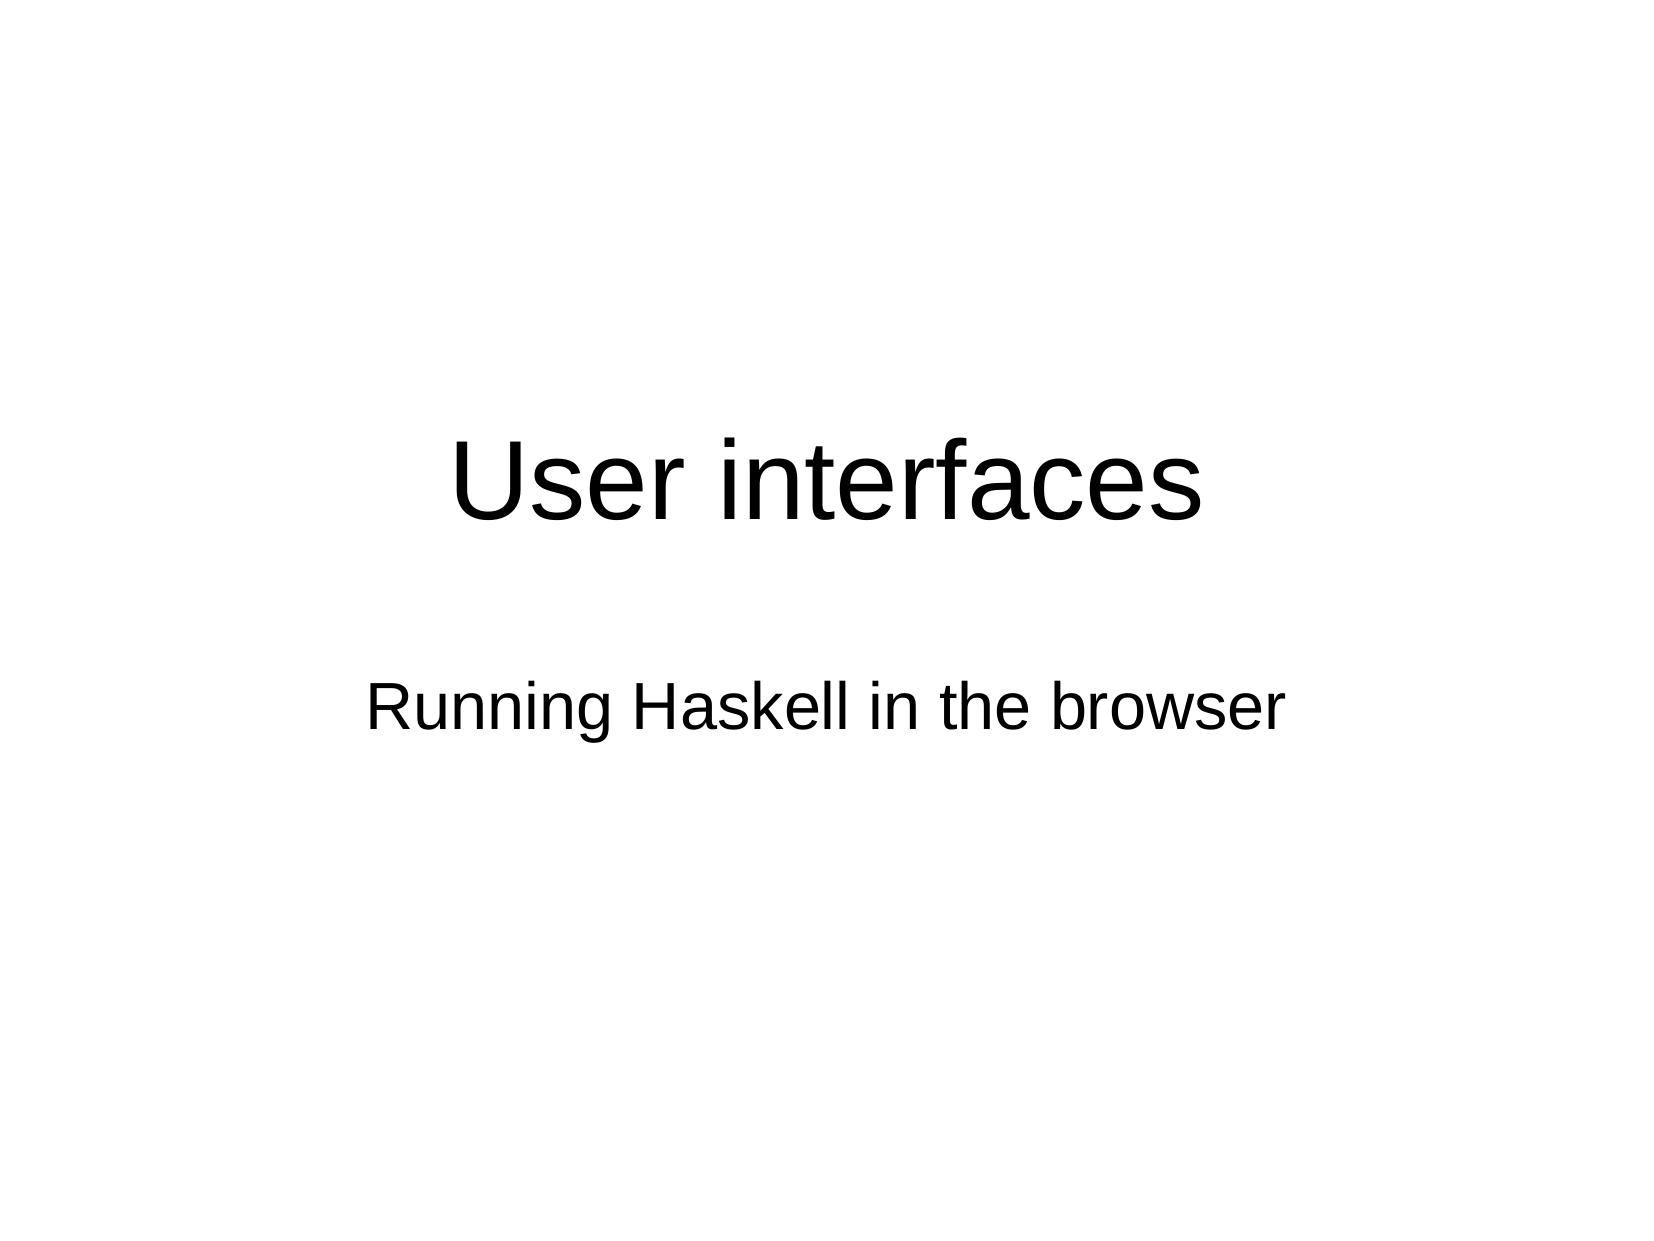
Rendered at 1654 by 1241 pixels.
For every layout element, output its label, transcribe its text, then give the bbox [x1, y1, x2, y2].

subtitle User interfaces Running Haskell in the browser [82, 31, 1571, 1130]
